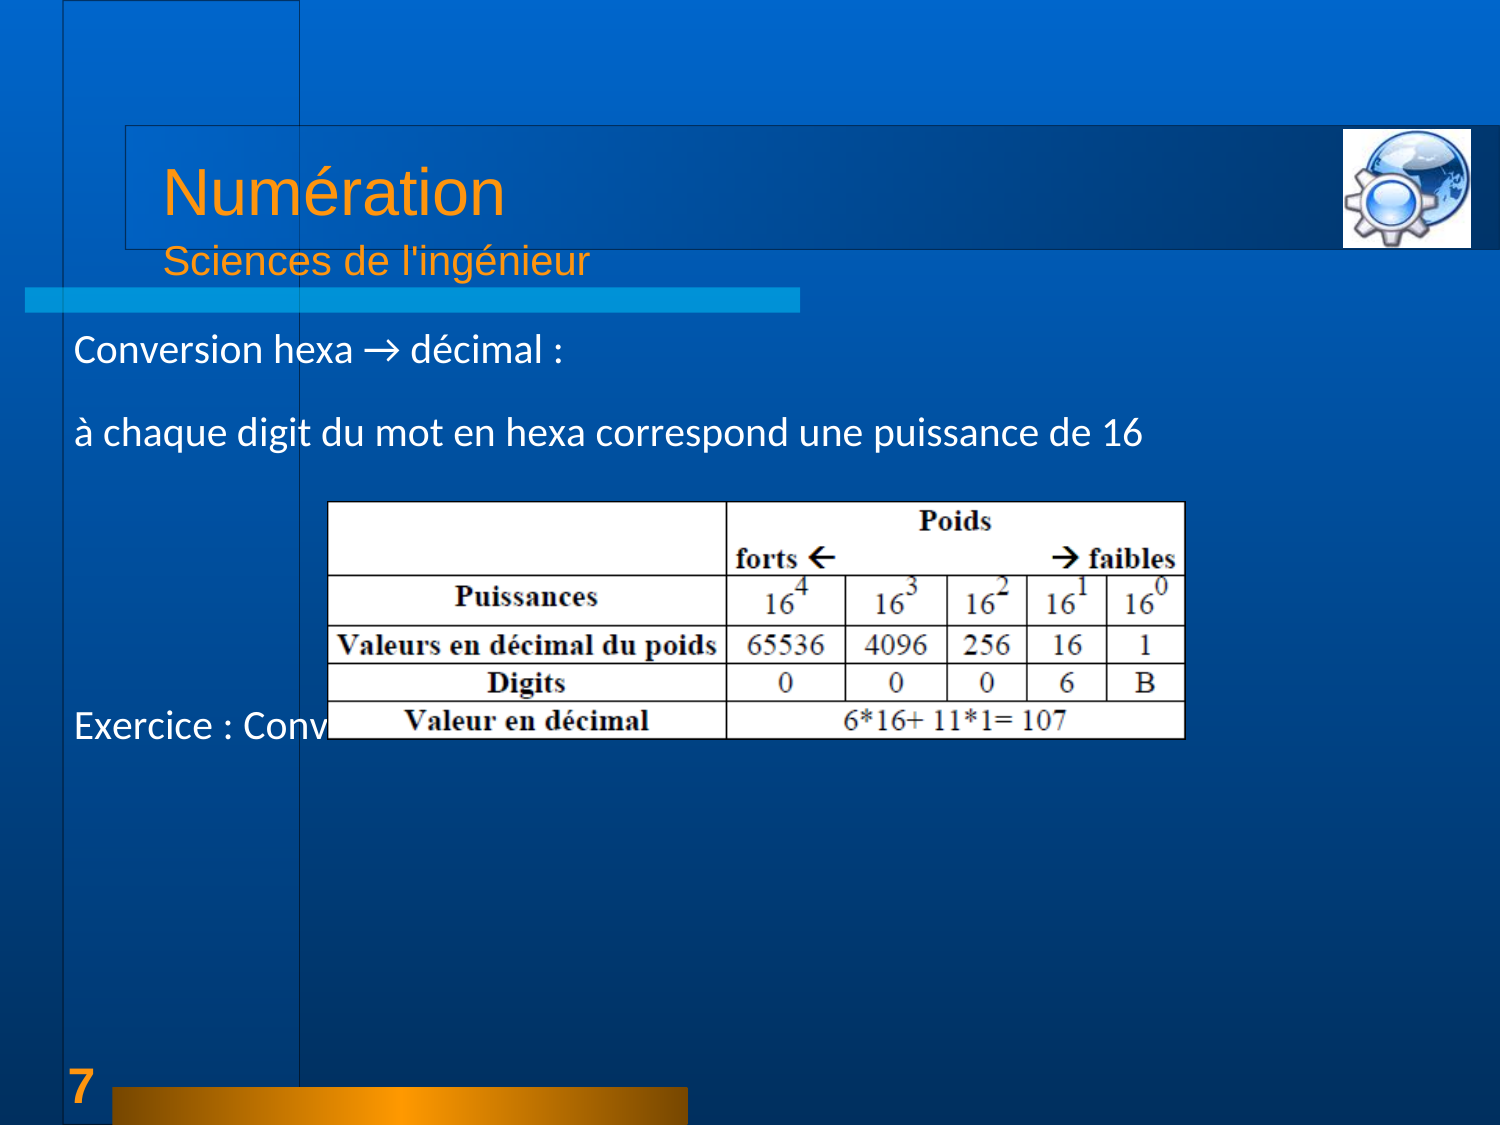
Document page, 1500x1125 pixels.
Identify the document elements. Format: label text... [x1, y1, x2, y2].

picture [1343, 129, 1471, 248]
picture [327, 501, 1186, 740]
text_box Conversion hexa → décimal : à chaque digit du mot en hexa correspond une puissance de 16 Exercice : Convertir 0x6B en décimal. [59, 324, 1477, 850]
